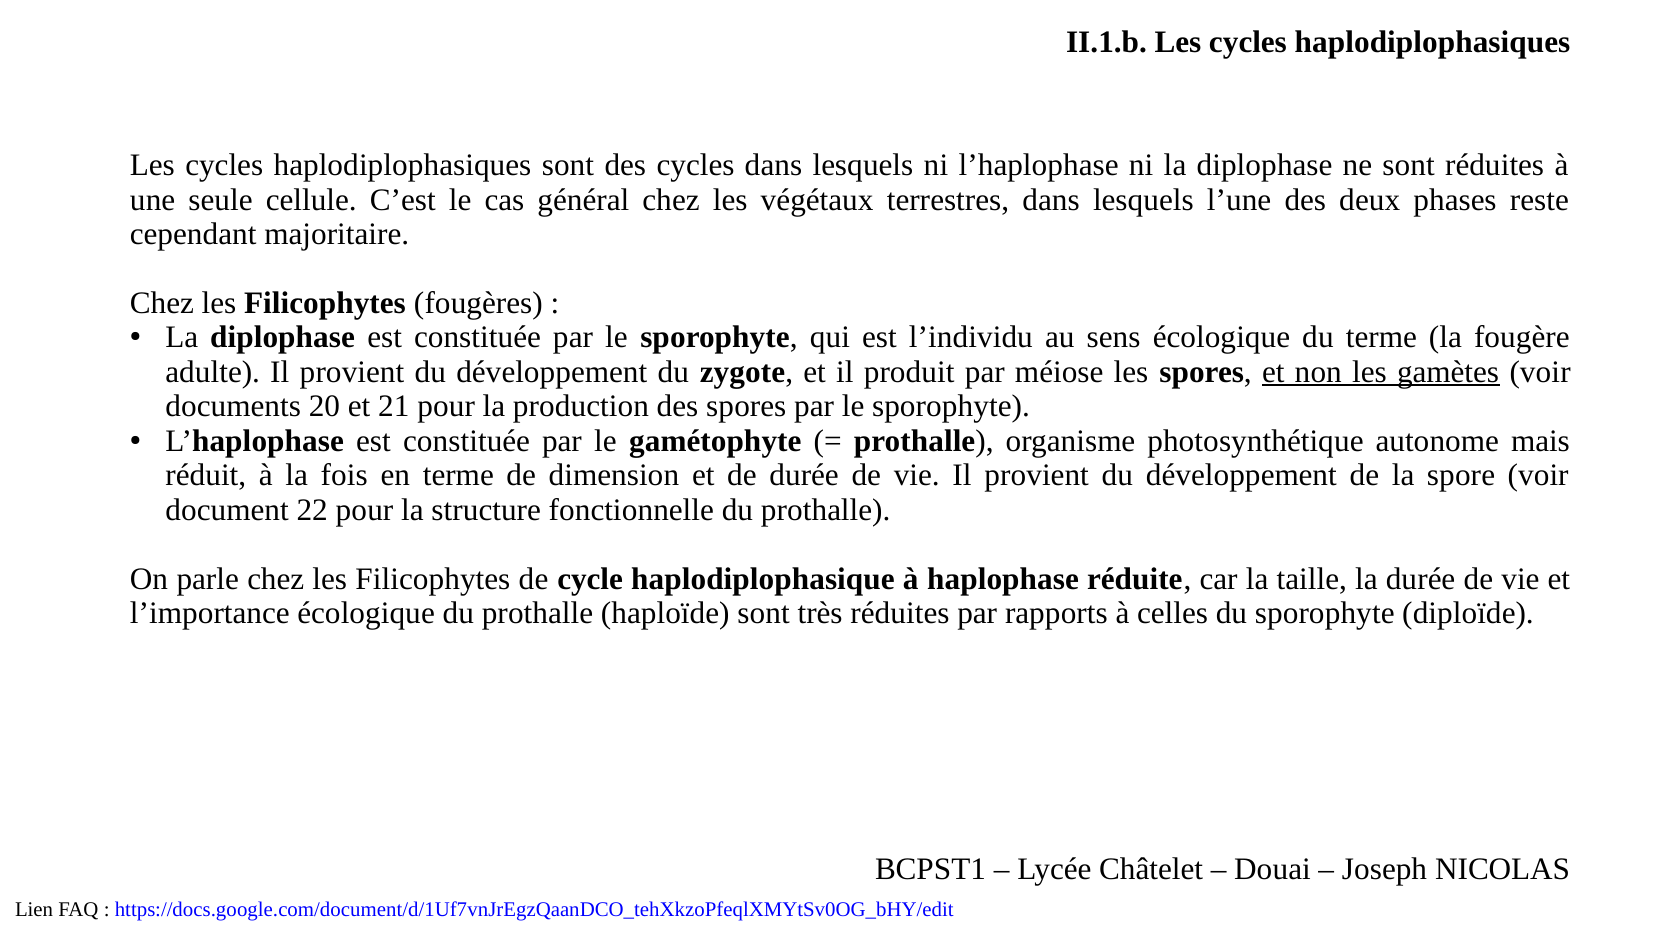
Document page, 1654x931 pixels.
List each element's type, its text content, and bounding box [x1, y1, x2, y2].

text_box BCPST1 – Lycée Châtelet – Douai – Joseph NICOLAS [637, 867, 1571, 905]
text_box II.1.b. Les cycles haplodiplophasiques [165, 5, 1572, 78]
text_box Lien FAQ : https://docs.google.com/document/d/1Uf7vnJrEgzQaanDCO_tehXkzoPfeqlXMYtSv0OG_bHY/edit [0, 897, 993, 931]
text_box Les cycles haplodiplophasiques sont des cycles dans lesquels ni l’haplophase ni la diplophase ne sont réduites à une seule cellule. C’est le cas général chez les végétaux terrestres, dans lesquels l’une des deux phases reste cependant majoritaire. Chez les Filicophytes (fougères) : La diplophase est constituée par le sporophyte, qui est l’individu au sens écologique du terme (la fougère adulte). Il provient du développement du zygote, et il produit par méiose les spores, et non les gamètes (voir documents 20 et 21 pour la production des spores par le sporophyte). L’haplophase est constituée par le gamétophyte (= prothalle), organisme photosynthétique autonome mais réduit, à la fois en terme de dimension et de durée de vie. Il provient du développement de la spore (voir document 22 pour la structure fonctionnelle du prothalle). On parle chez les Filicophytes de cycle haplodiplophasique à haplophase réduite, car la taille, la durée de vie et l’importance écologique du prothalle (haploïde) sont très réduites par rapports à celles du sporophyte (diploïde). [129, 147, 1571, 867]
